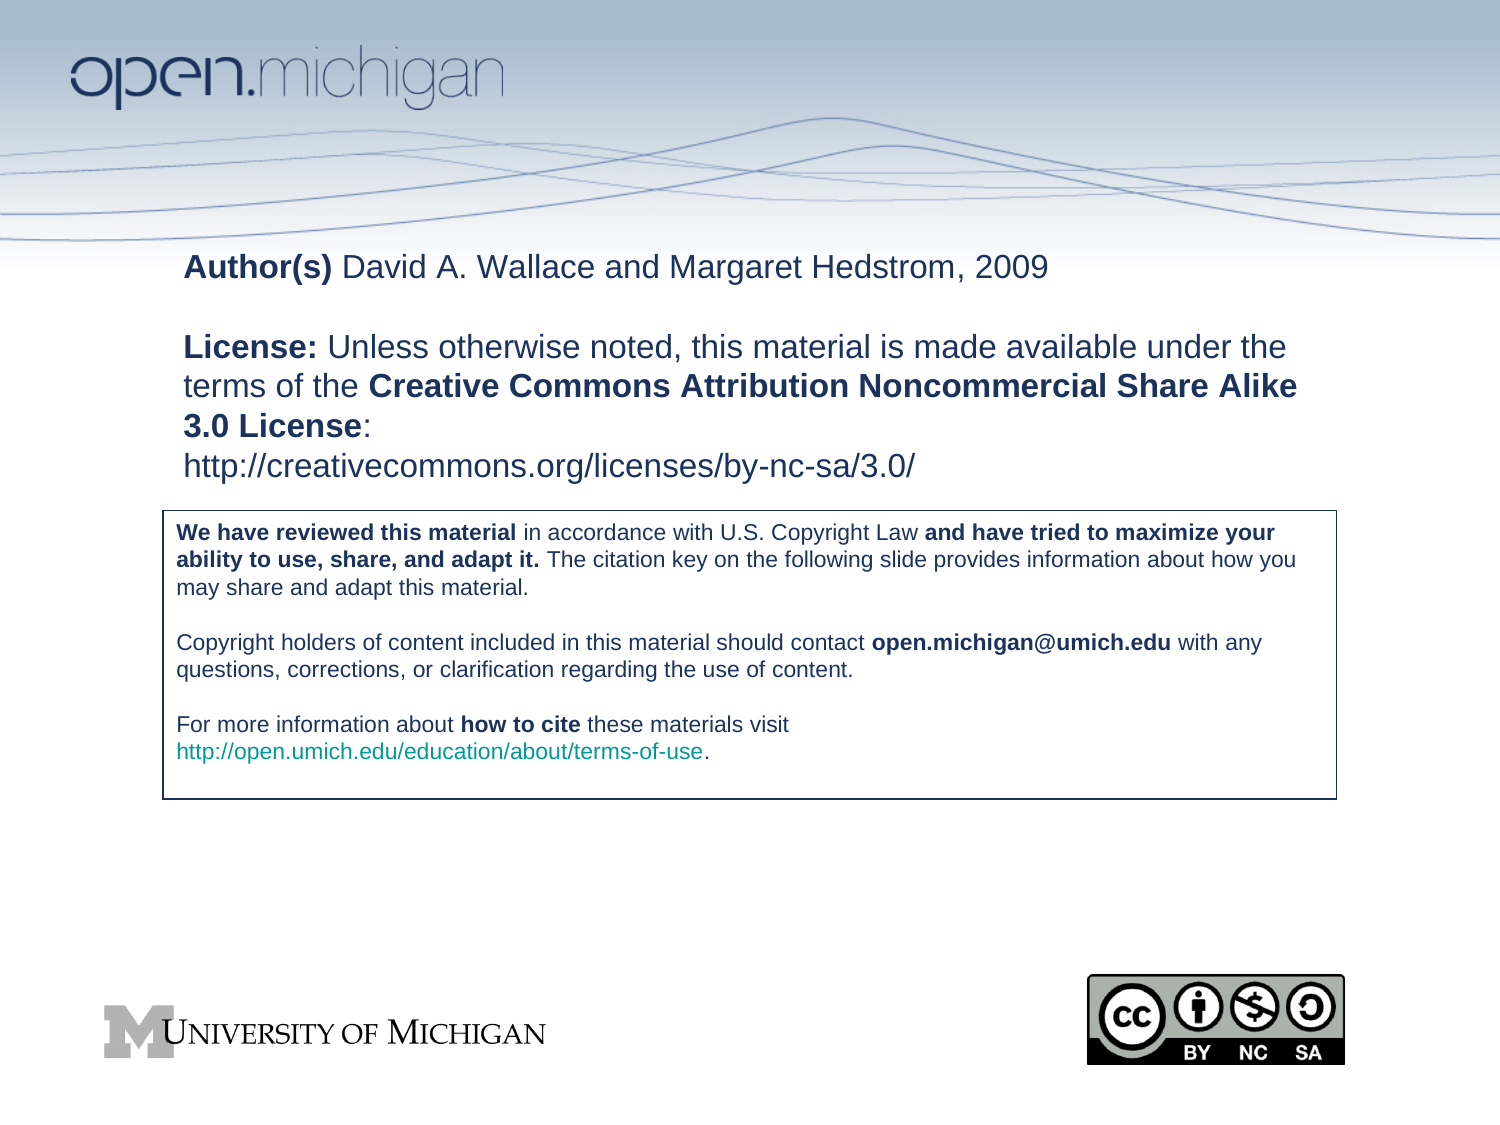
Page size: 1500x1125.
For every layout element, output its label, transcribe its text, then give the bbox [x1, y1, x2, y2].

picture [0, 0, 1500, 266]
text_box We have reviewed this material in accordance with U.S. Copyright Law and have tried to maximize your ability to use, share, and adapt it. The citation key on the following slide provides information about how you may share and adapt this material. Copyright holders of content included in this material should contact open.michigan@umich.edu with any questions, corrections, or clarification regarding the use of content. For more information about how to cite these materials visit http://open.umich.edu/education/about/terms-of-use. [162, 510, 1337, 800]
picture [1087, 974, 1345, 1065]
picture [103, 1004, 546, 1059]
text_box Author(s) David A. Wallace and Margaret Hedstrom, 2009 License: Unless otherwise noted, this material is made available under the terms of the Creative Commons Attribution Noncommercial Share Alike 3.0 License: http://creativecommons.org/licenses/by-nc-sa/3.0/ [170, 237, 1327, 492]
